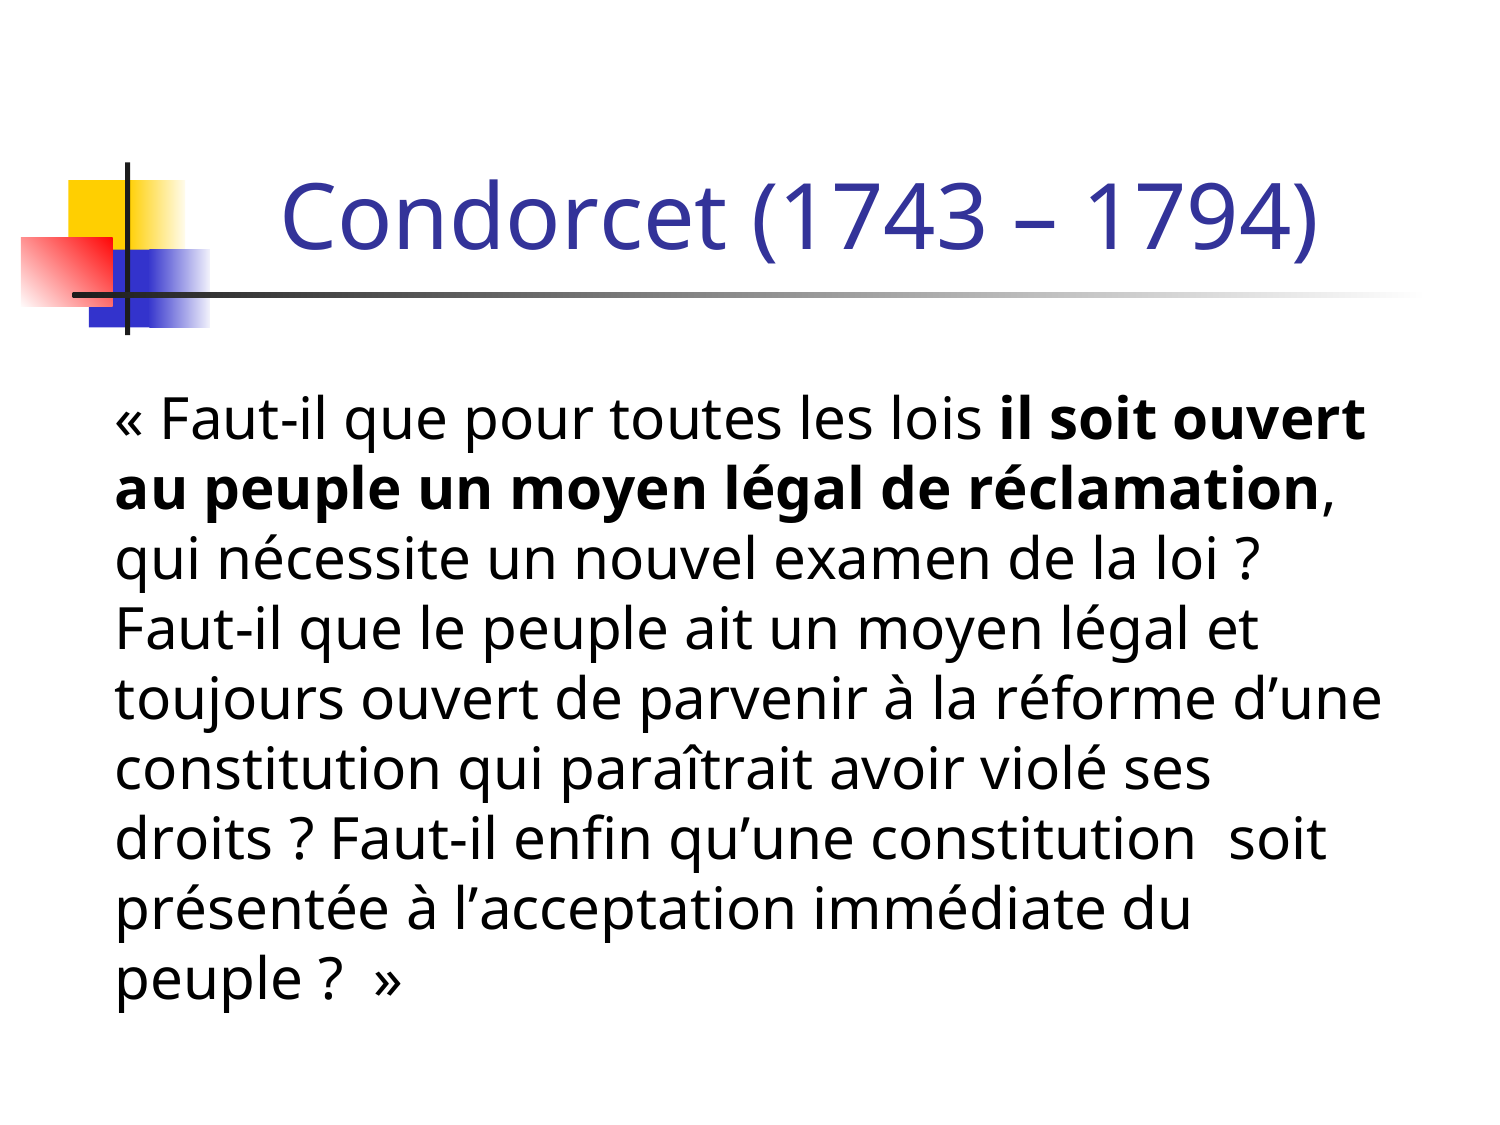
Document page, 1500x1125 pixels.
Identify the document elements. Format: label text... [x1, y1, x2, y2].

text_box Condorcet (1743 – 1794) [188, 35, 1468, 276]
text_box « Faut-il que pour toutes les lois il soit ouvert au peuple un moyen légal de réclamation, qui nécessite un nouvel examen de la loi ? Faut-il que le peuple ait un moyen légal et toujours ouvert de parvenir à la réforme d’une constitution qui paraîtrait avoir violé ses droits ? Faut-il enfin qu’une constitution soit présentée à l’acceptation immédiate du peuple ? » [100, 373, 1412, 1019]
